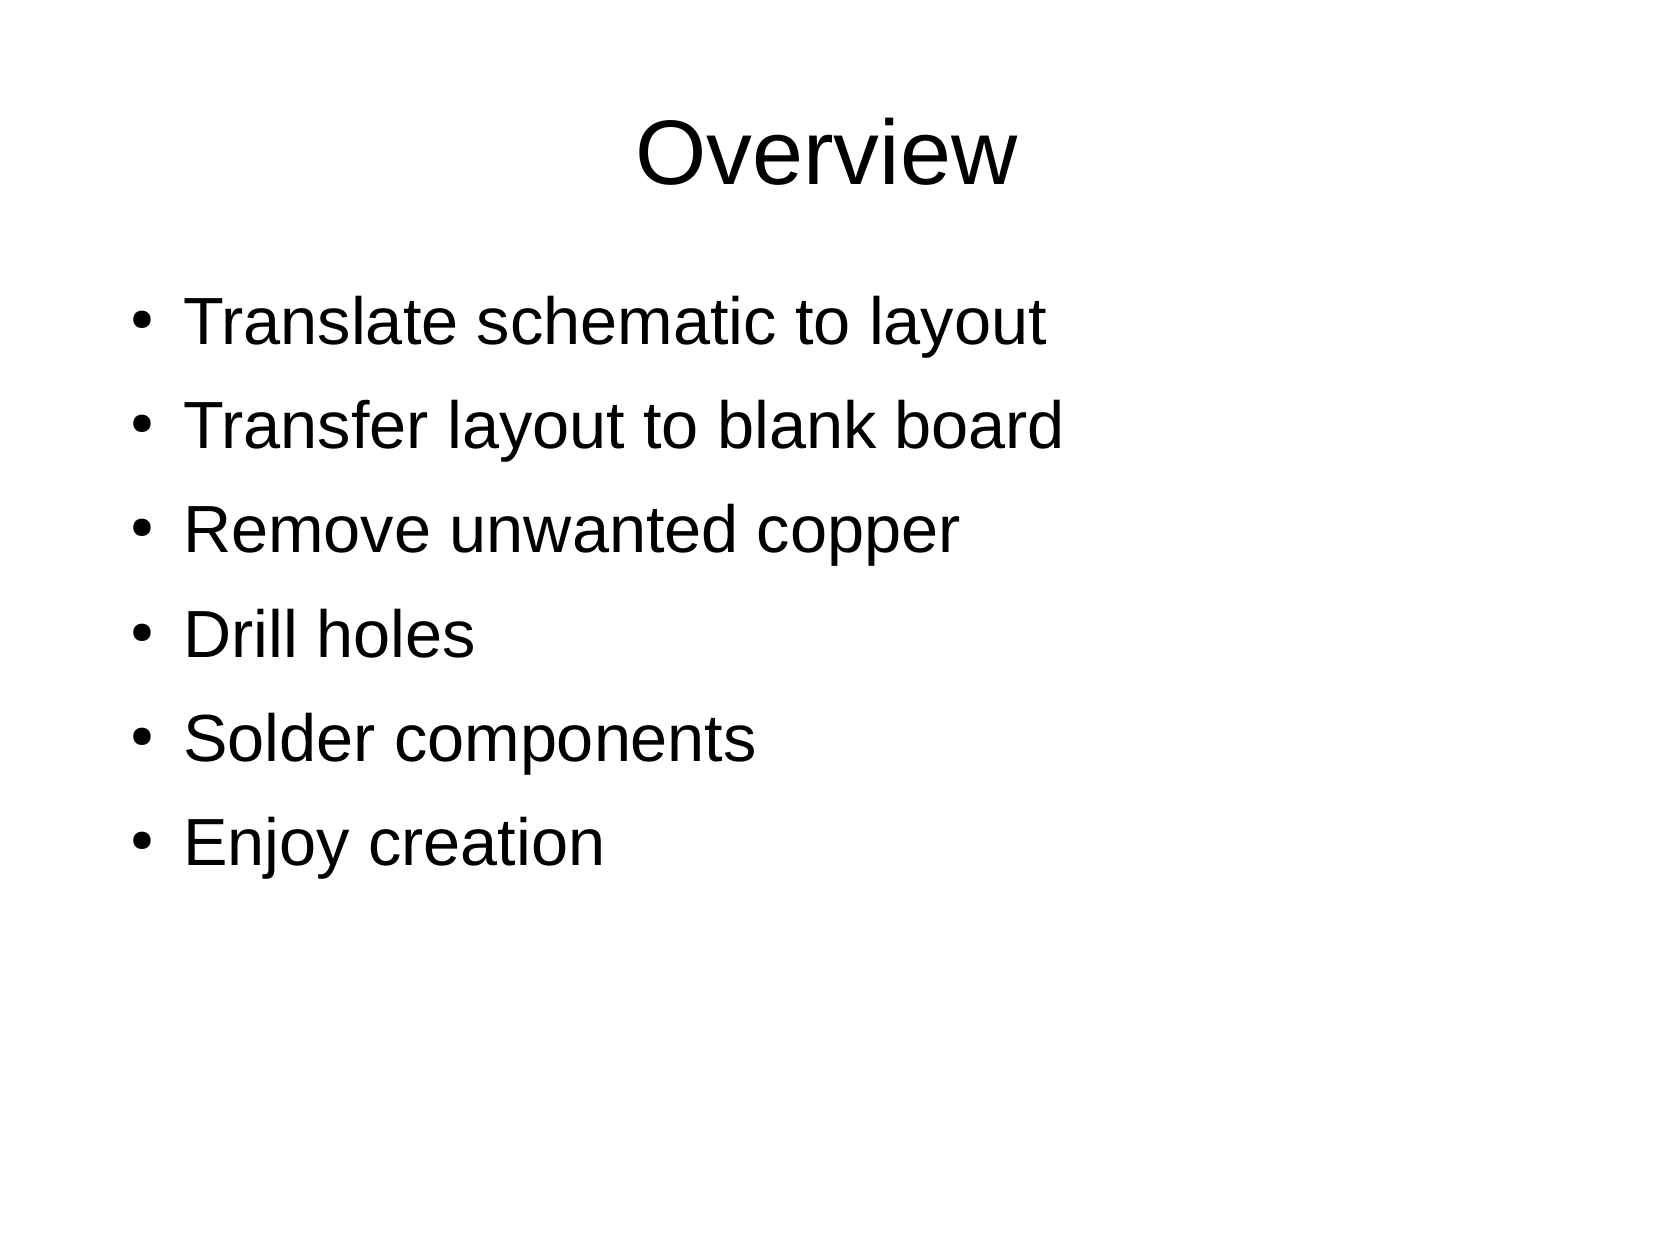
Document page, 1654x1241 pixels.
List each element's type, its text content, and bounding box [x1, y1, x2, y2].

list Translate schematic to layout Transfer layout to blank board Remove unwanted copper Drill holes Solder components Enjoy creation [112, 283, 1572, 1088]
title Overview [82, 56, 1571, 250]
